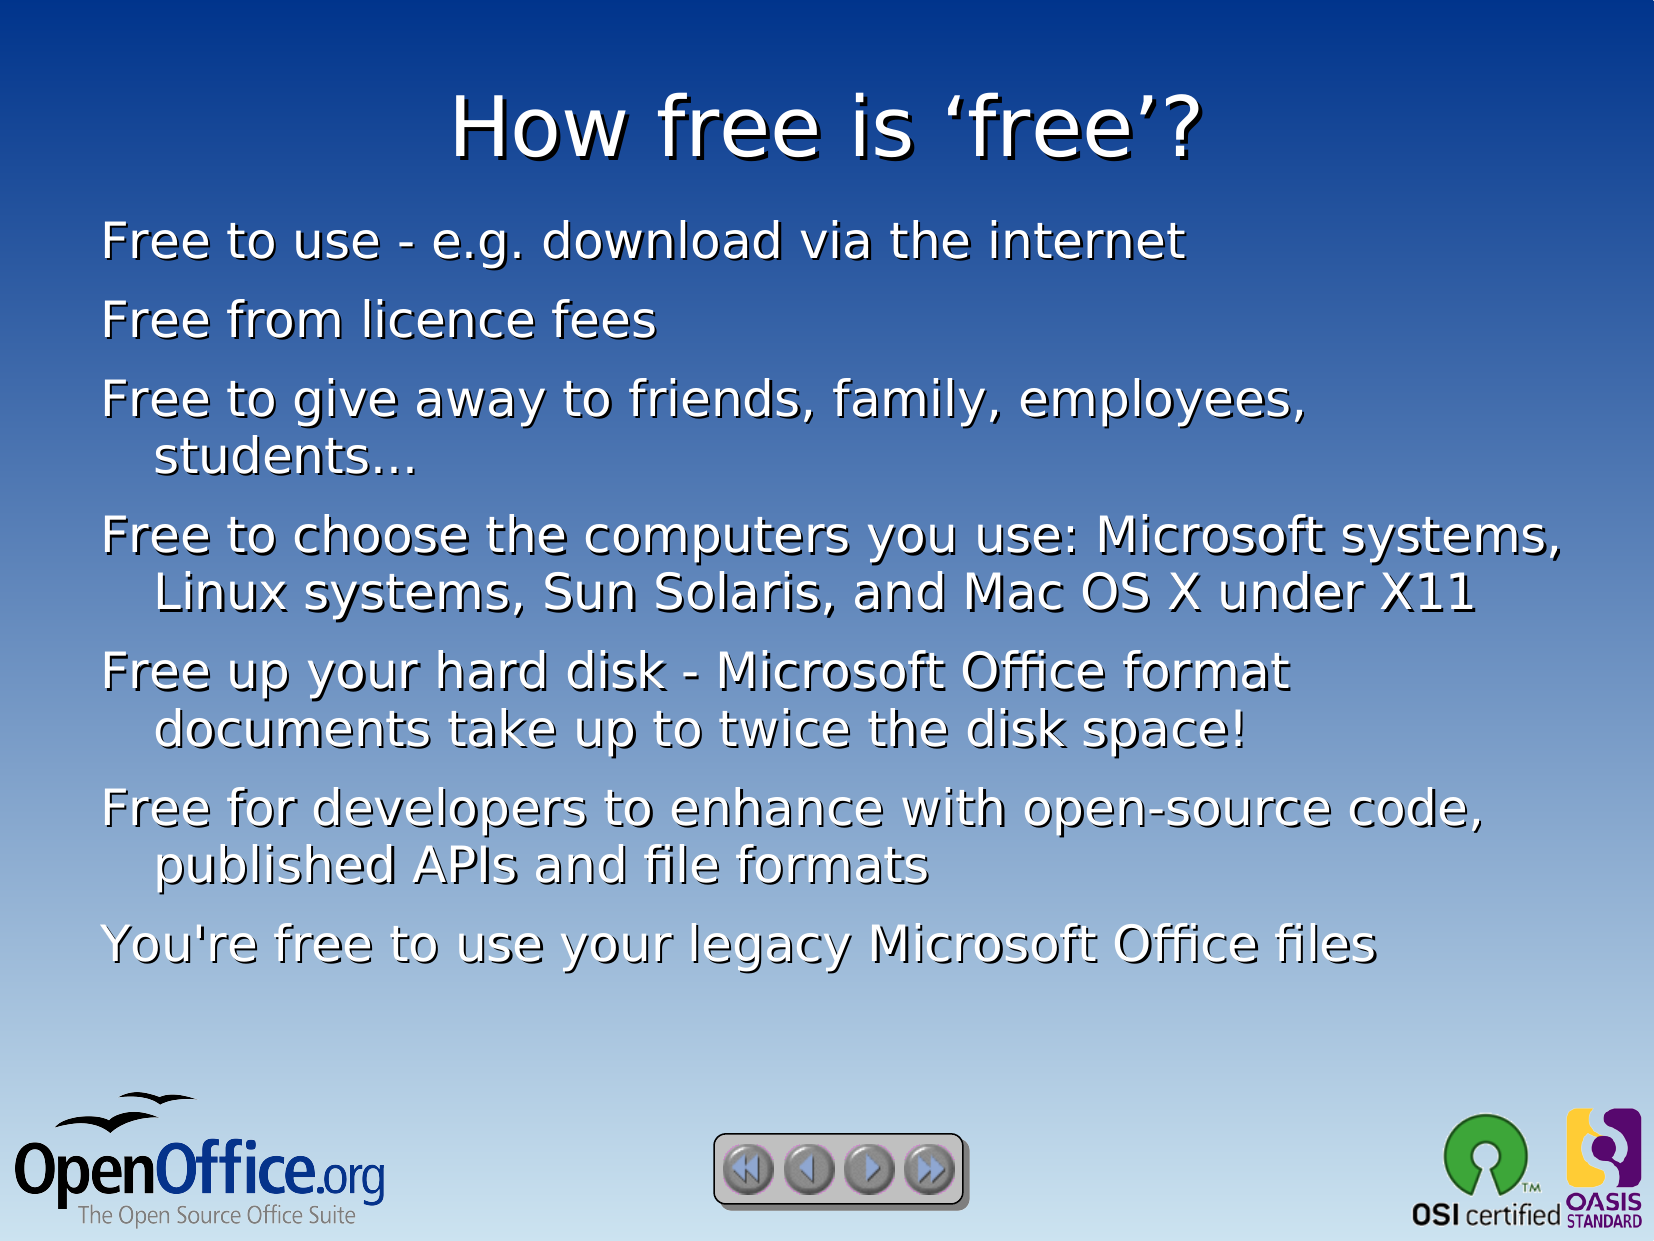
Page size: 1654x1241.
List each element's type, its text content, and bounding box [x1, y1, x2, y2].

text_box [714, 1133, 963, 1204]
picture [784, 1144, 835, 1195]
picture [15, 1092, 384, 1229]
picture [723, 1144, 774, 1195]
picture [1405, 1102, 1654, 1238]
picture [904, 1144, 955, 1195]
list Free to use - e.g. download via the internet Free from licence fees Free to give away to friends, family, employees, students... Free to choose the computers you use: Microsoft systems, Linux systems, Sun Solaris, and Mac OS X under X11 Free up your hard disk - Microsoft Office format documents take up to twice the disk space! Free for developers to enhance with open-source code, published APIs and file formats You're free to use your legacy Microsoft Office files [82, 212, 1571, 1070]
picture [844, 1144, 895, 1195]
title How free is ‘free’? [82, 49, 1571, 208]
